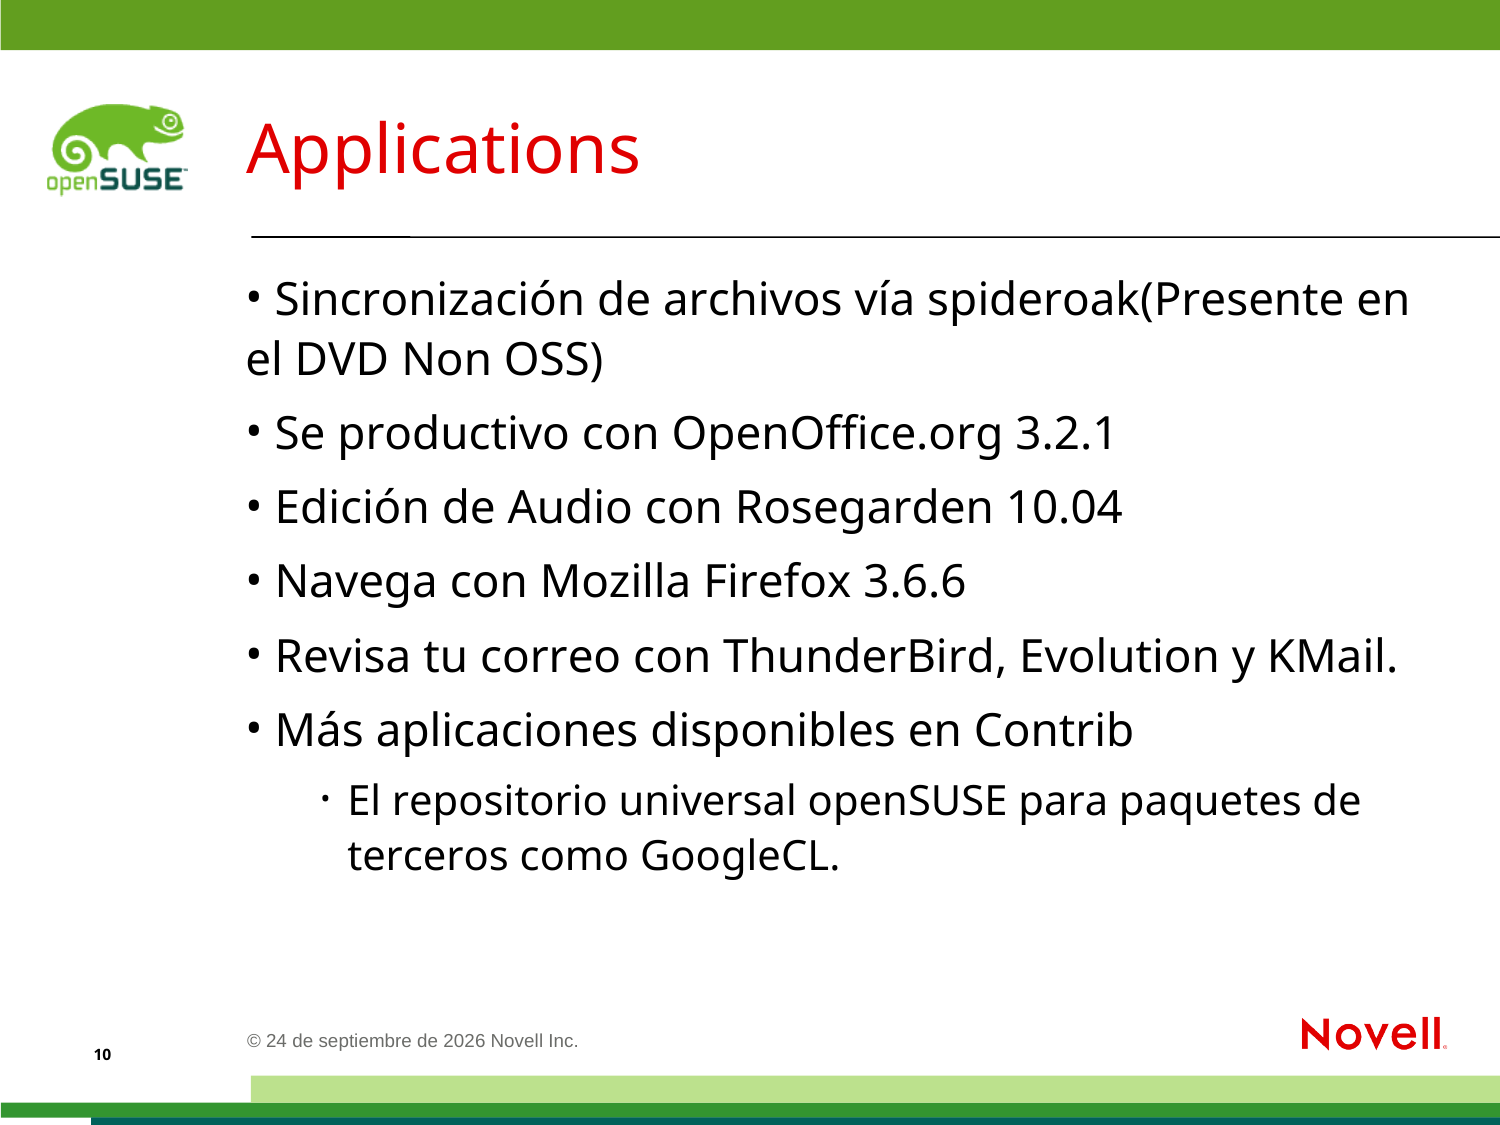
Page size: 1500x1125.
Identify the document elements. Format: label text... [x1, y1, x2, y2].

title Applications [246, 68, 1409, 231]
list Sincronización de archivos vía spideroak(Presente en el DVD Non OSS) Se productivo con OpenOffice.org 3.2.1 Edición de Audio con Rosegarden 10.04 Navega con Mozilla Firefox 3.6.6 Revisa tu correo con ThunderBird, Evolution y KMail. Más aplicaciones disponibles en Contrib El repositorio universal openSUSE para paquetes de terceros como GoogleCL. [245, 267, 1458, 1010]
picture [47, 104, 188, 197]
picture [1295, 1011, 1453, 1056]
